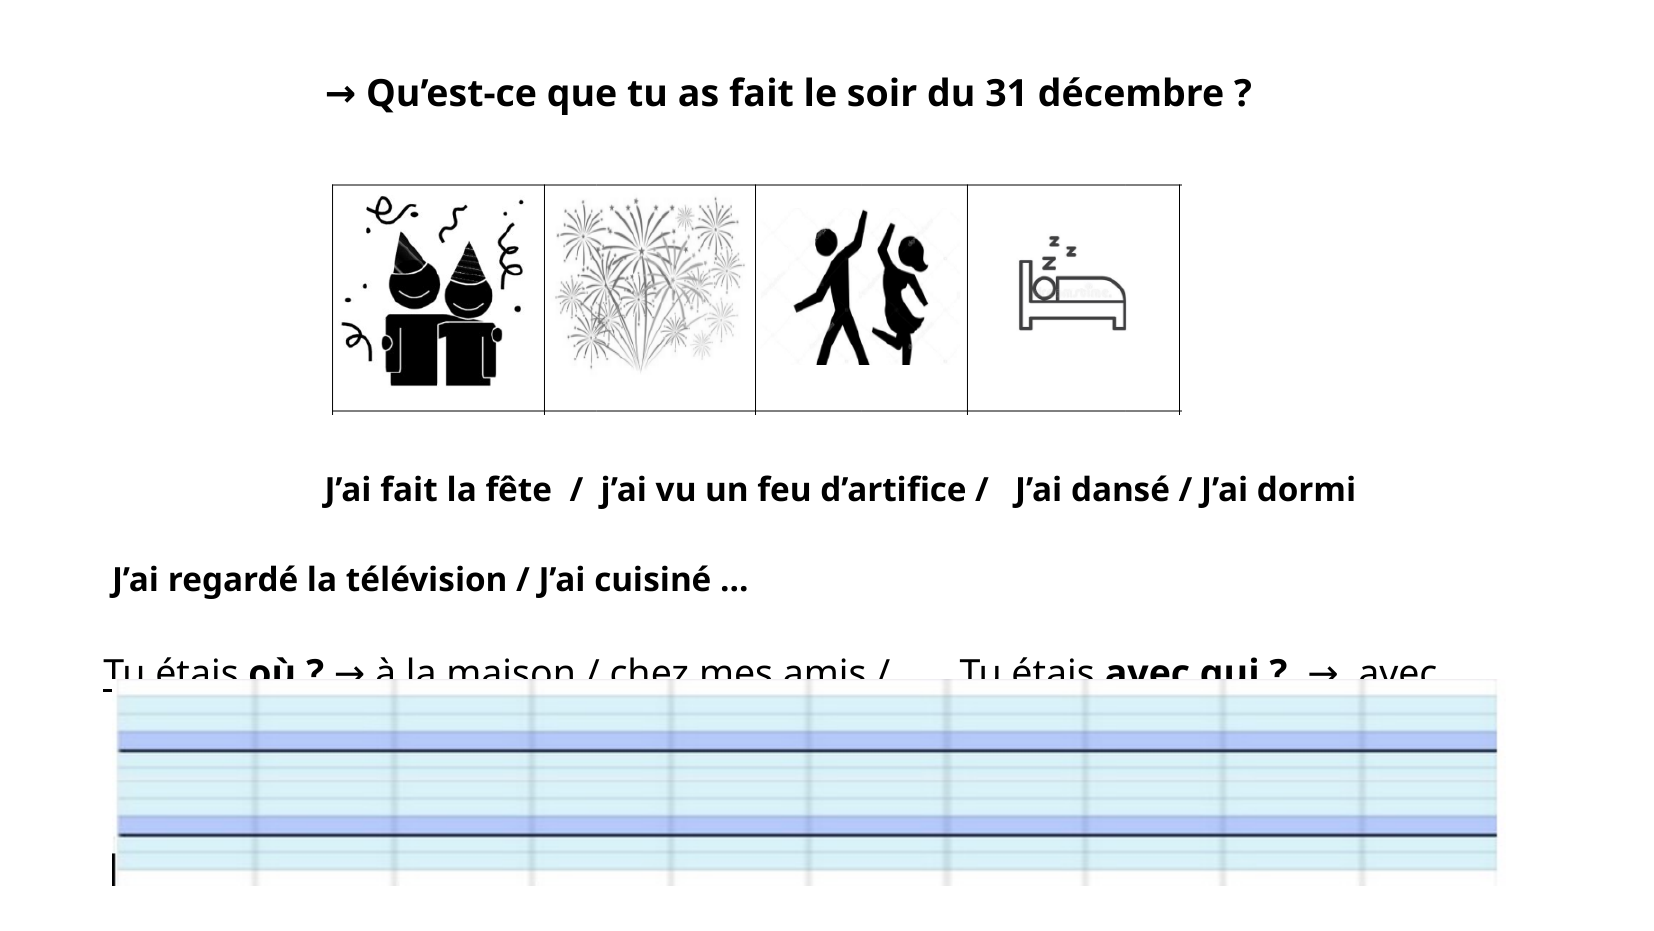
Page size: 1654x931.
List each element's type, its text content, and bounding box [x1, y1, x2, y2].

picture [112, 679, 1506, 886]
text_box → Qu’est-ce que tu as fait le soir du 31 décembre ? J’ai fait la fête / j’ai vu un feu d’artifice / J’ai dansé / J’ai dormi J’ai regardé la télévision / J’ai cuisiné ... Tu étais où ? → à la maison / chez mes amis / … Tu étais avec qui ? → avec… [88, 59, 1595, 650]
picture [324, 177, 1182, 415]
